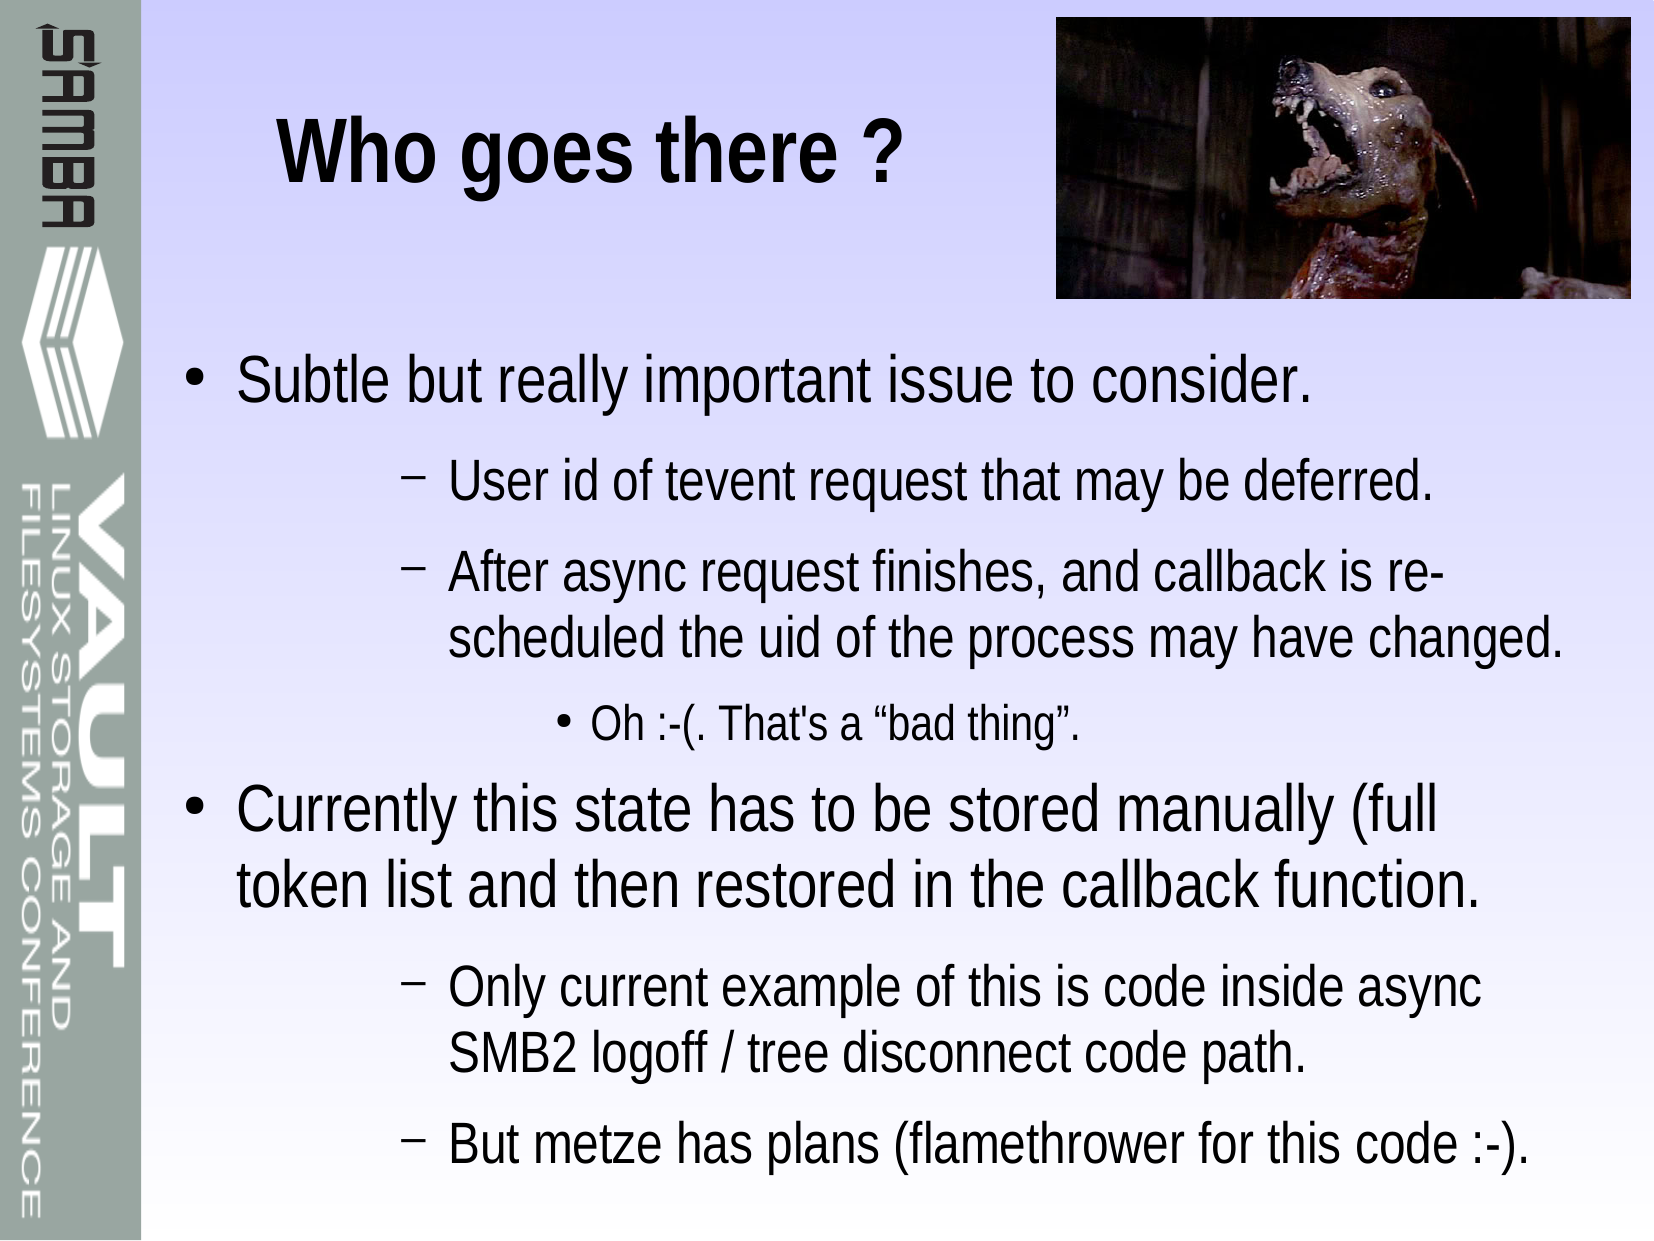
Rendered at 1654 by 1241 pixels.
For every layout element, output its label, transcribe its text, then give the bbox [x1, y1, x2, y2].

list Subtle but really important issue to consider. User id of tevent request that may be deferred. After async request finishes, and callback is re-scheduled the uid of the process may have changed. Oh :-(. That's a “bad thing”. Currently this state has to be stored manually (full token list and then restored in the callback function. Only current example of this is code inside async SMB2 logoff / tree disconnect code path. But metze has plans (flamethrower for this code :-). [165, 339, 1578, 1178]
picture [0, 241, 145, 1225]
picture [1056, 17, 1631, 299]
title Who goes there ? [154, 45, 1030, 253]
